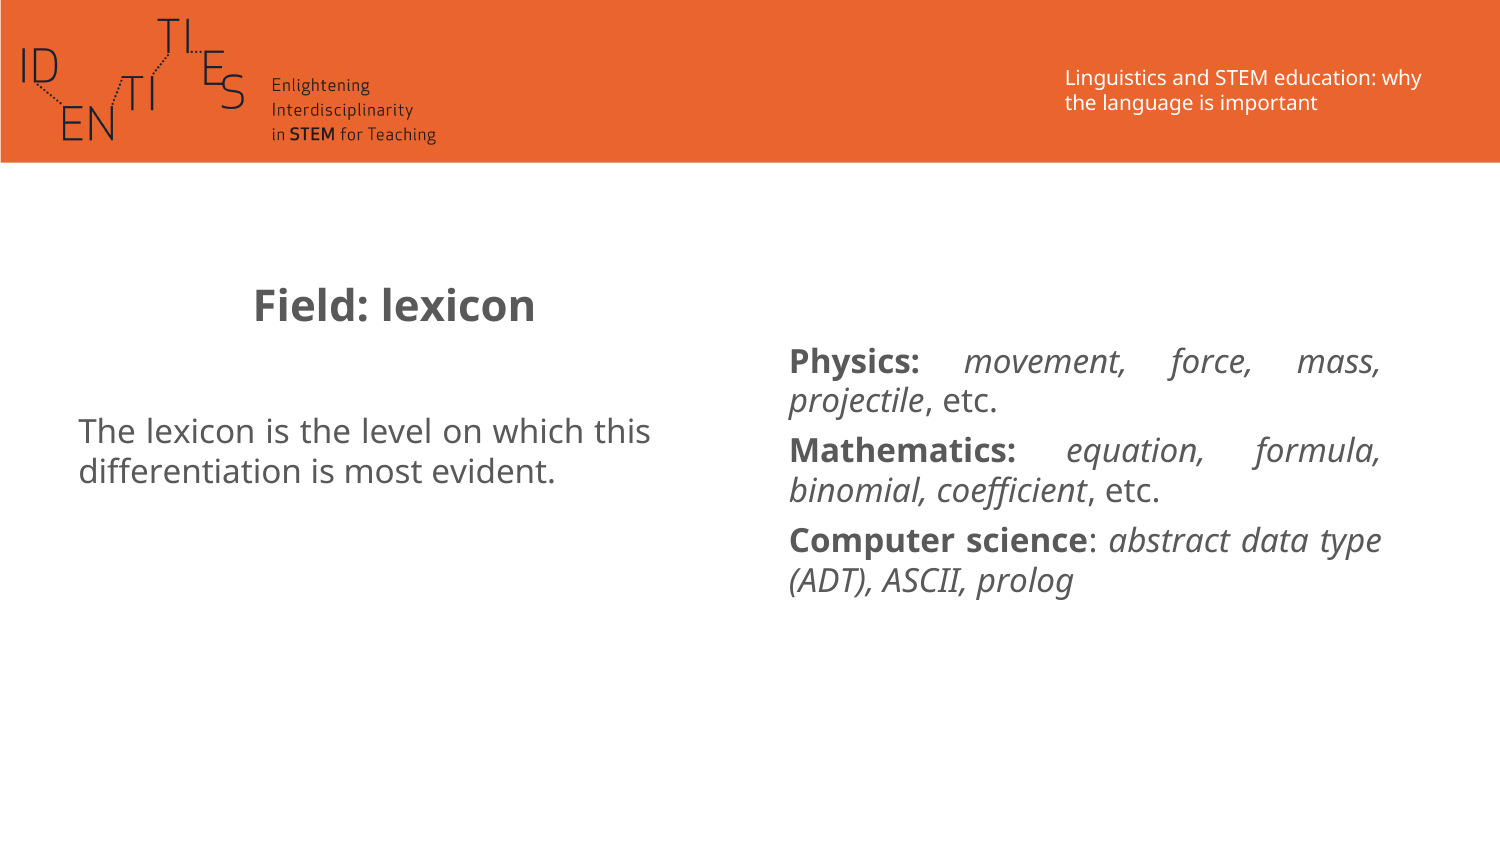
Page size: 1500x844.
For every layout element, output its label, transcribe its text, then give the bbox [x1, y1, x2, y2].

text_box Linguistics and STEM education: why the language is important [1049, 57, 1472, 164]
text_box Field: lexicon [104, 262, 685, 346]
list The lexicon is the level on which this differentiation is most evident. [63, 403, 727, 531]
text_box [0, 0, 1500, 163]
list Physics: movement, force, mass, projectile, etc. Mathematics: equation, formula, binomial, coefficient, etc. Computer science: abstract data type (ADT), ASCII, prolog [773, 332, 1438, 649]
picture [22, 15, 436, 148]
